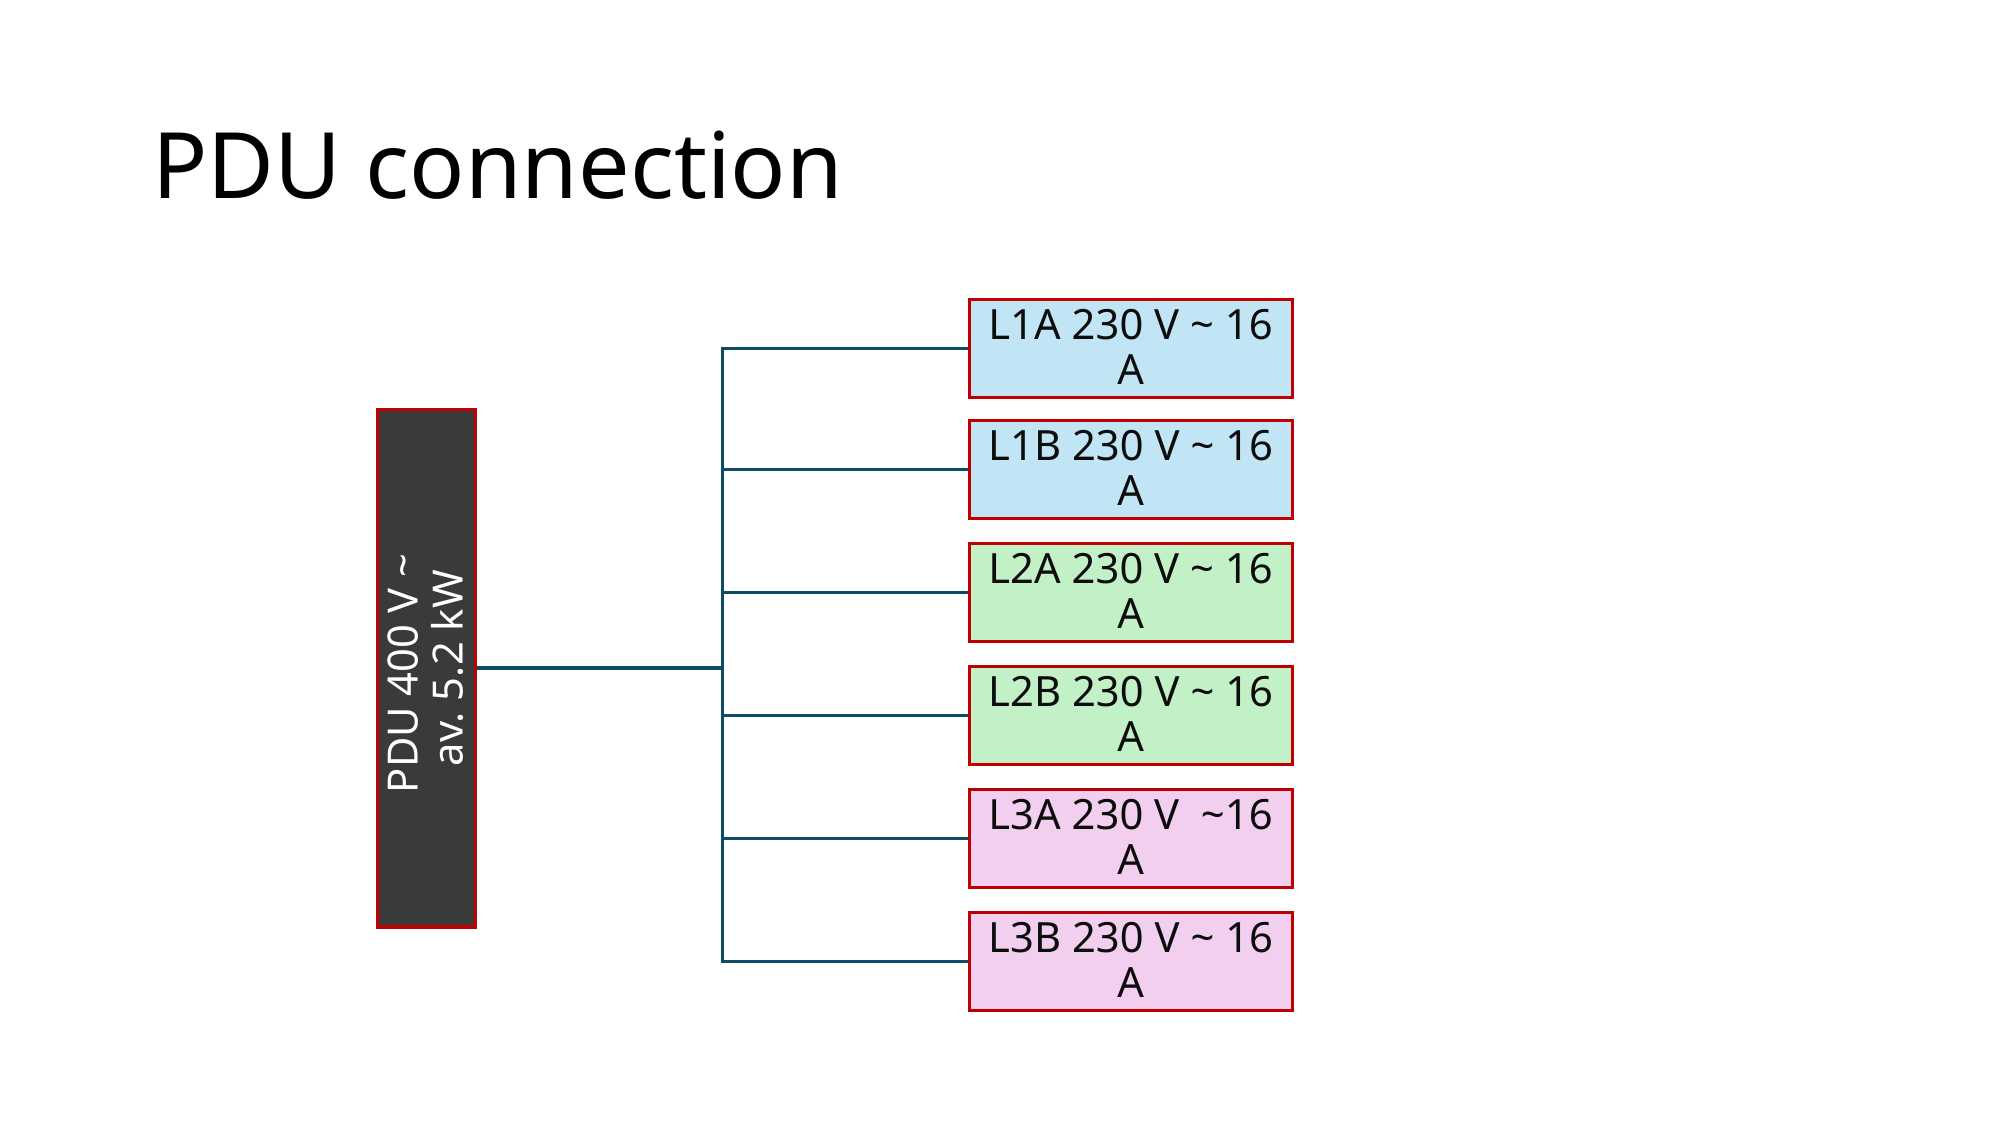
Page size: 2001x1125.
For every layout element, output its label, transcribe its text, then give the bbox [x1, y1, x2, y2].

text_box L3B 230 V ~ 16 A [969, 912, 1293, 1011]
text_box PDU 400 V ~ av. 5.2 kW [377, 409, 476, 928]
title PDU connection [137, 59, 1863, 278]
text_box L2B 230 V ~ 16 A [969, 666, 1293, 765]
text_box L2A 230 V ~ 16 A [969, 543, 1293, 642]
text_box L3A 230 V ~16 A [969, 789, 1293, 888]
text_box L1B 230 V ~ 16 A [969, 420, 1293, 519]
text_box L1A 230 V ~ 16 A [969, 299, 1293, 398]
